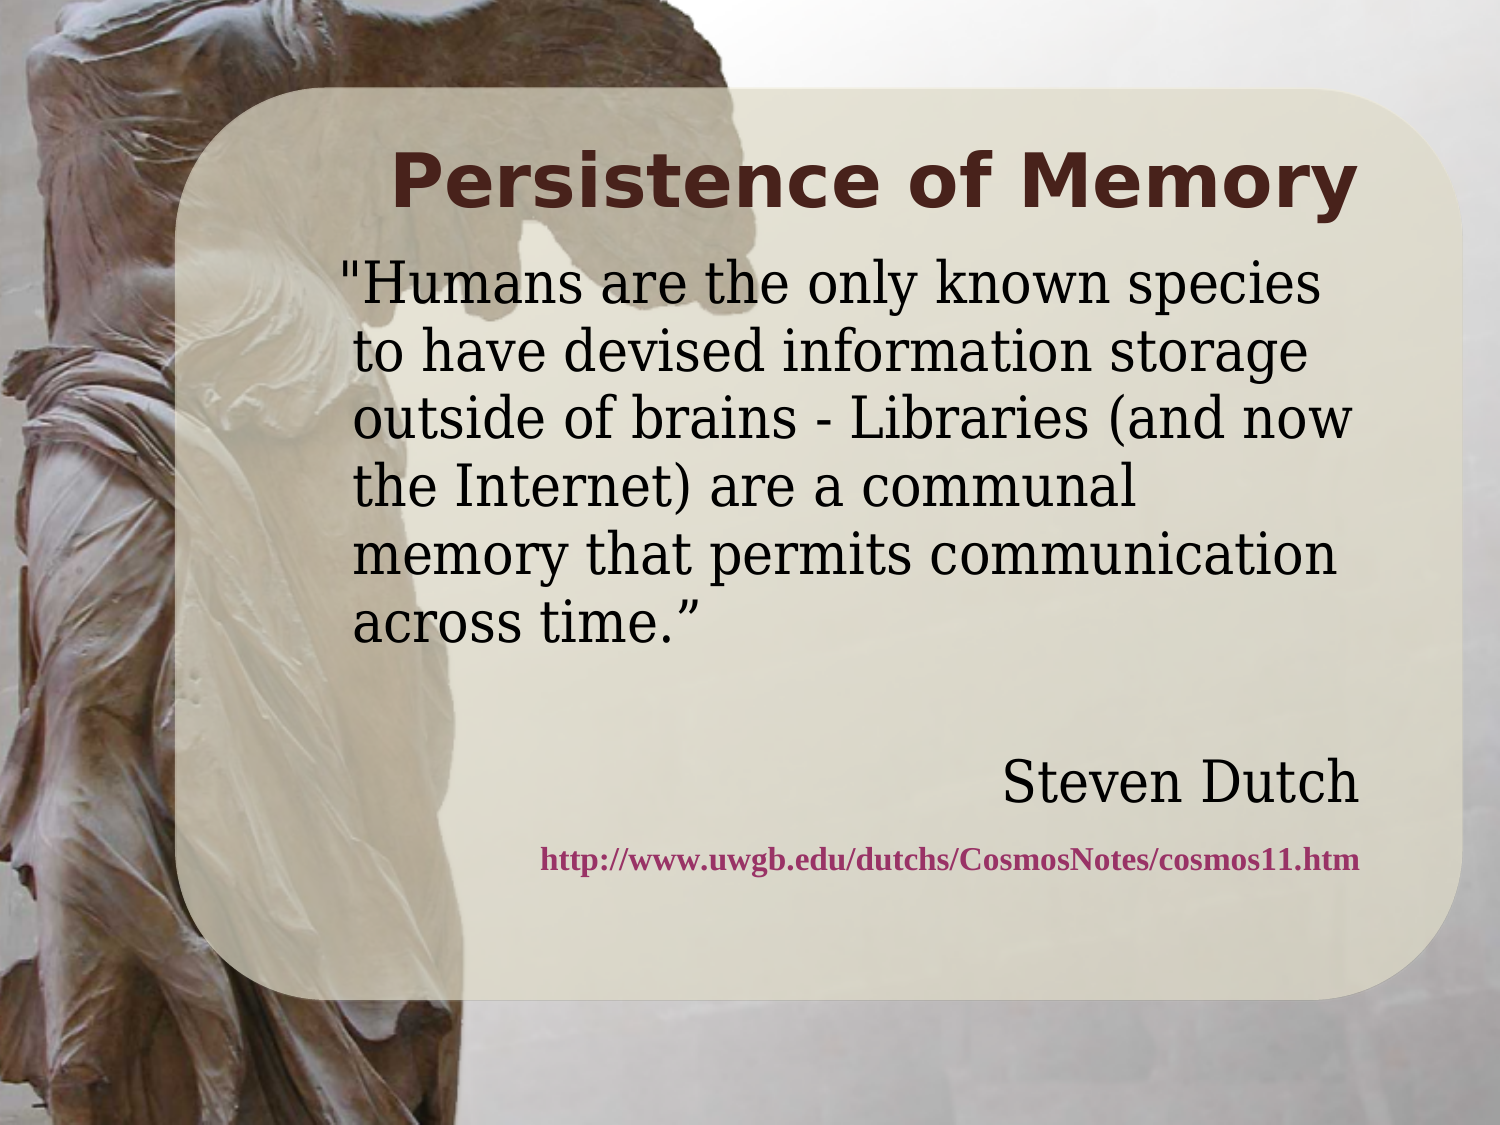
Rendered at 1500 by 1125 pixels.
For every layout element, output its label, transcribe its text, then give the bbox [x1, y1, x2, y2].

list "Humans are the only known species to have devised information storage outside of brains - Libraries (and now the Internet) are a communal memory that permits communication across time.” Steven Dutch http://www.uwgb.edu/dutchs/CosmosNotes/cosmos11.htm [149, 241, 1375, 1005]
title Persistence of Memory [200, 87, 1375, 241]
picture [0, 0, 1500, 1125]
